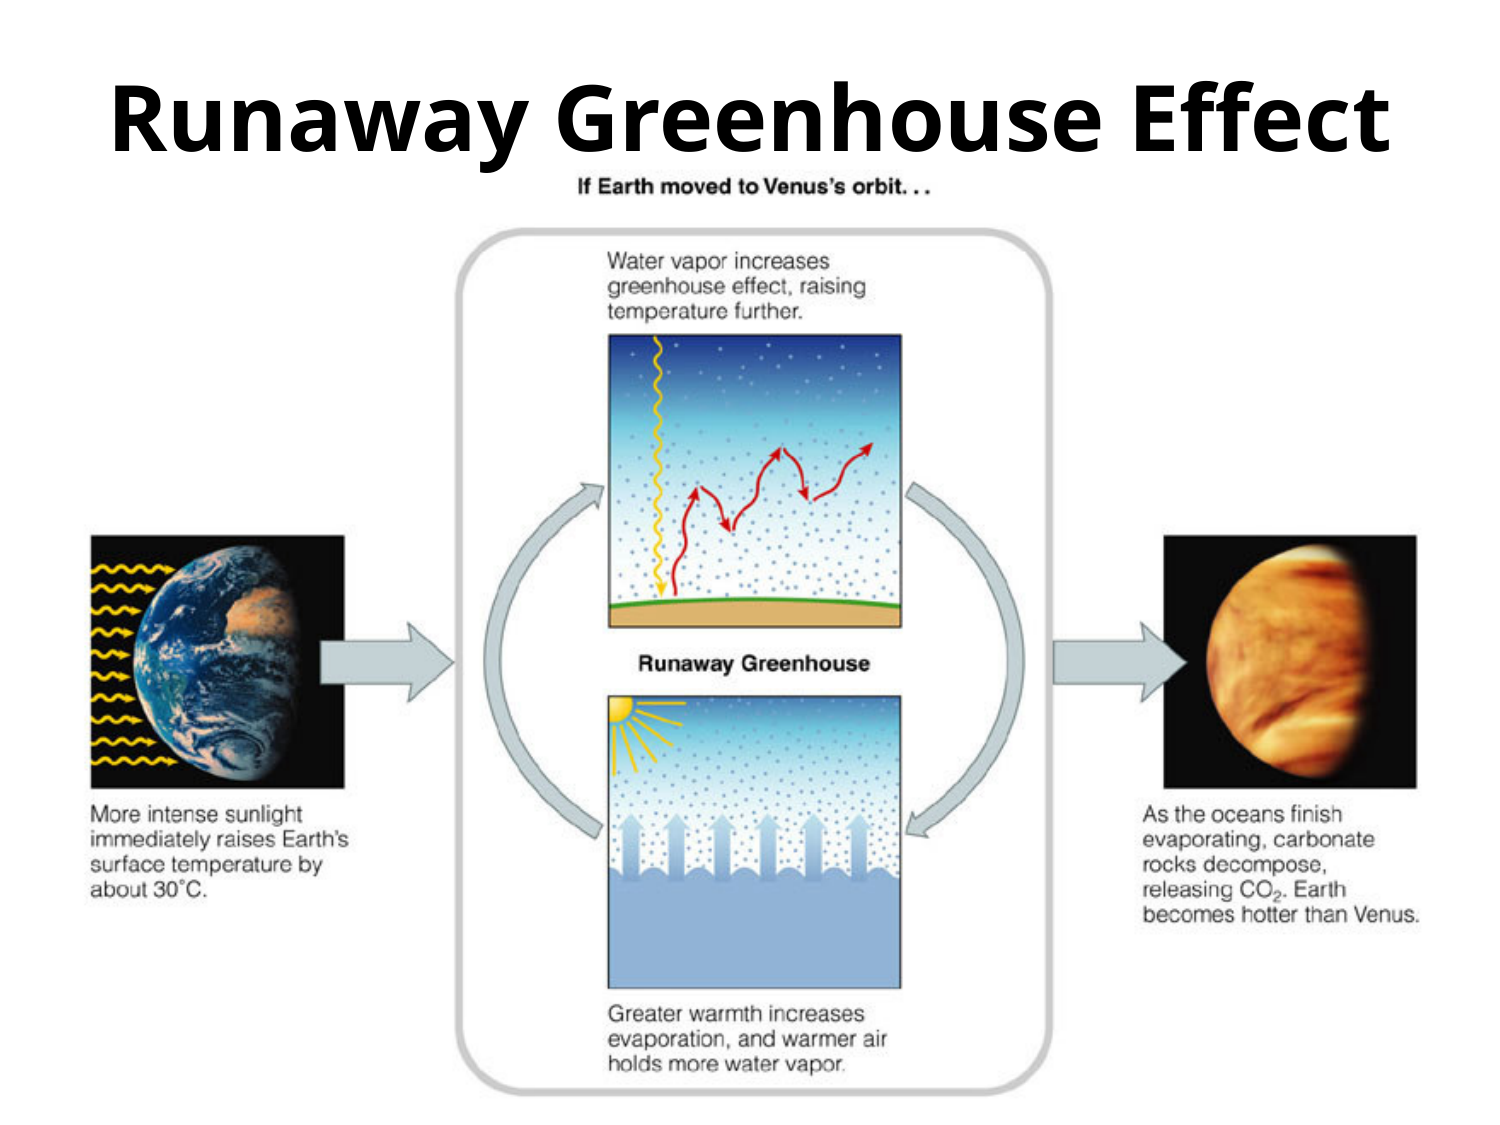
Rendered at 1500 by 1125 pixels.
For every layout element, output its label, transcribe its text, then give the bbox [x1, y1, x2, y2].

title Runaway Greenhouse Effect [30, 62, 1471, 170]
picture [16, 147, 1484, 1104]
